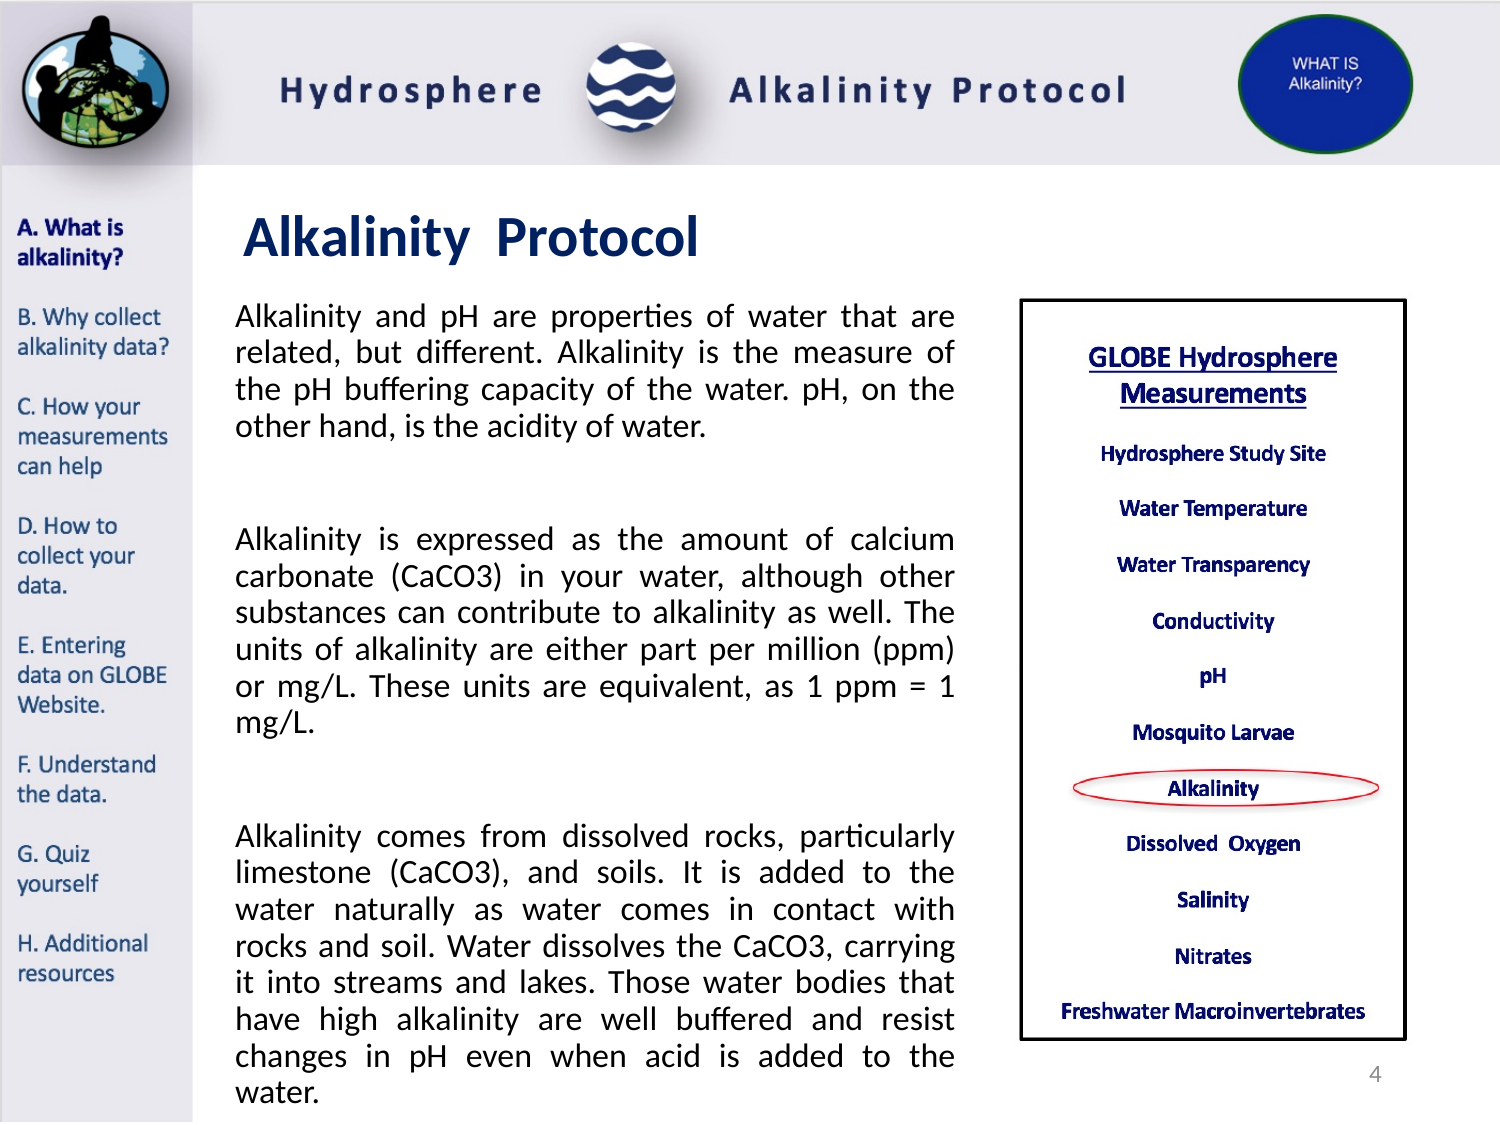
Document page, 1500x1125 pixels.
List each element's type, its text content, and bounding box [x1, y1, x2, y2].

title Alkalinity Protocol [228, 129, 1500, 347]
picture [0, 0, 1500, 1123]
text_box Alkalinity and pH are properties of water that are related, but different. Alkalinity is the measure of the pH buffering capacity of the water. pH, on the other hand, is the acidity of water. Alkalinity is expressed as the amount of calcium carbonate (CaCO3) in your water, although other substances can contribute to alkalinity as well. The units of alkalinity are either part per million (ppm) or mg/L. These units are equivalent, as 1 ppm = 1 mg/L. Alkalinity comes from dissolved rocks, particularly limestone (CaCO3), and soils. It is added to the water naturally as water comes in contact with rocks and soil. Water dissolves the CaCO3, carrying it into streams and lakes. Those water bodies that have high alkalinity are well buffered and resist changes in pH even when acid is added to the water. [220, 290, 971, 1125]
picture [1014, 293, 1420, 1049]
slide_number <number> [1059, 1049, 1397, 1103]
